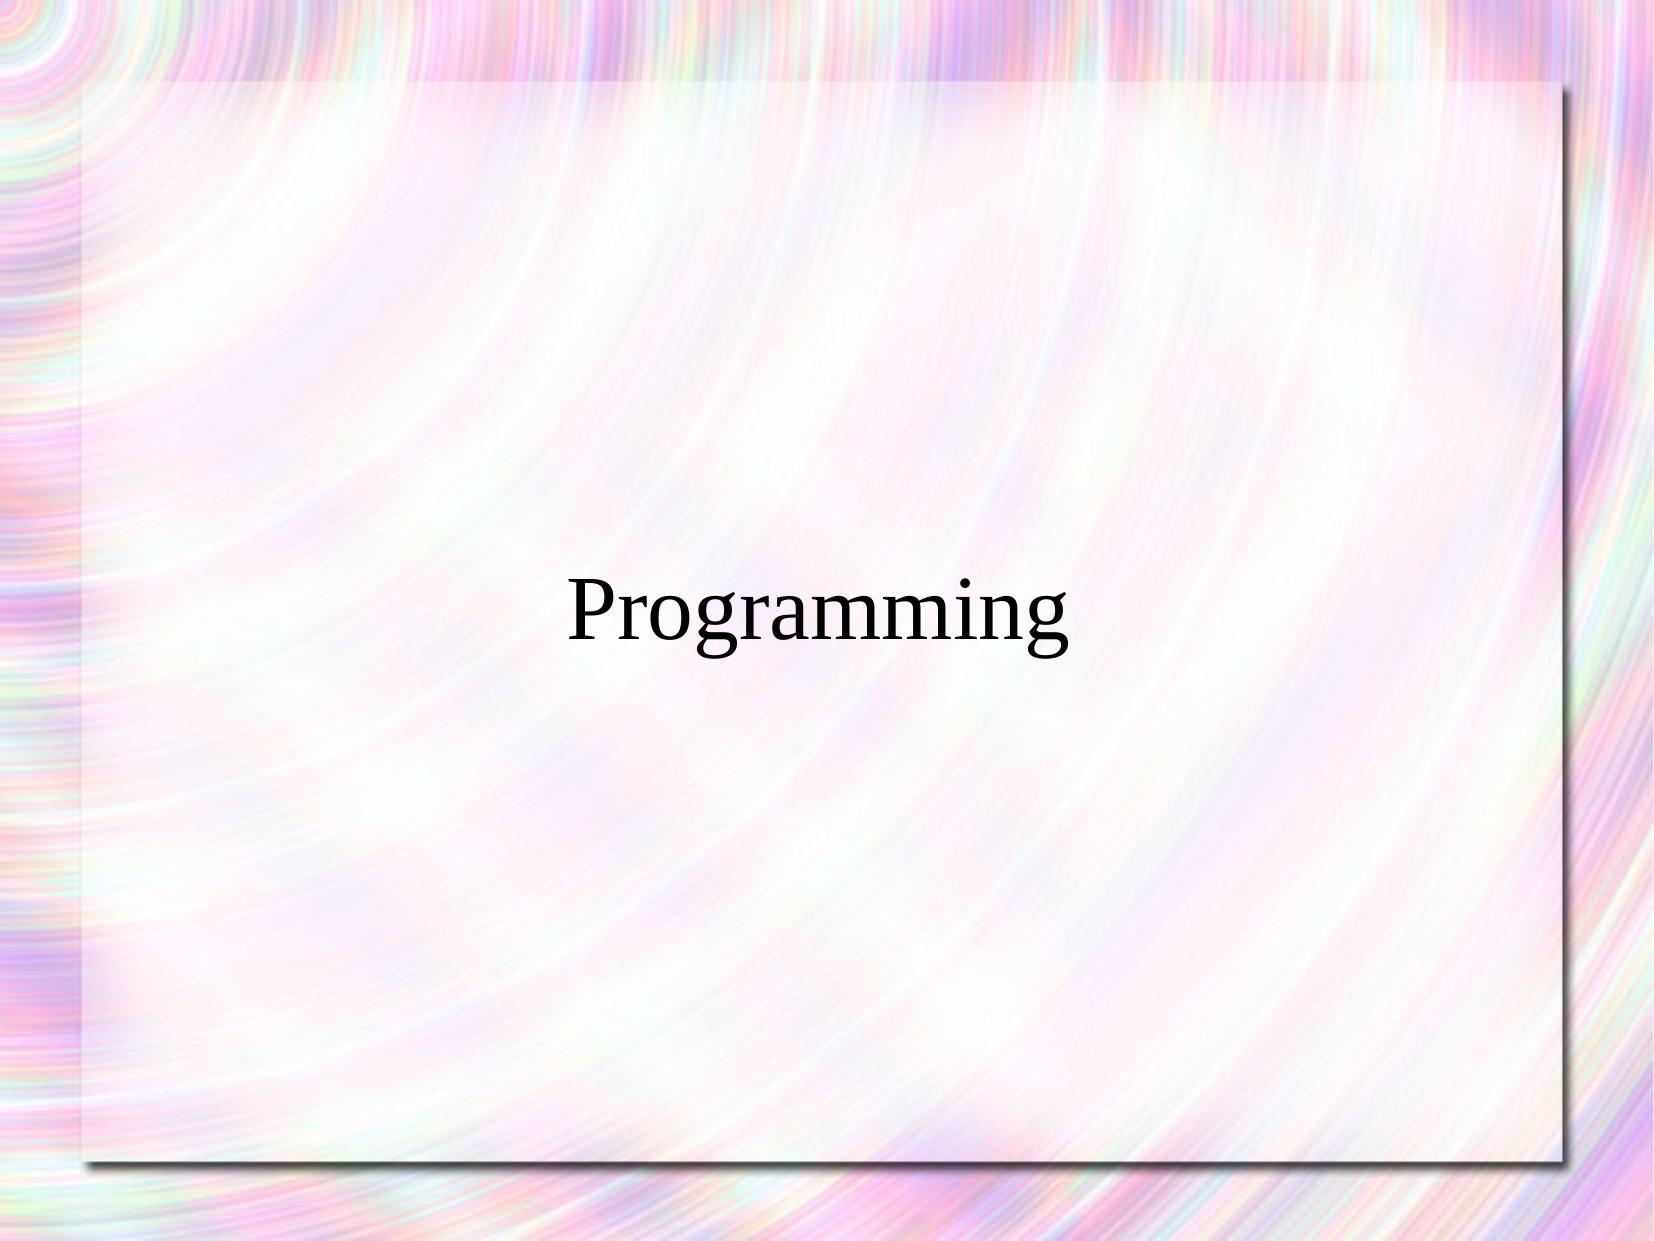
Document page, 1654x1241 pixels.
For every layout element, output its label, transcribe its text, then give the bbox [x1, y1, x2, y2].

title Programming [112, 505, 1525, 713]
picture [0, 0, 1654, 1241]
